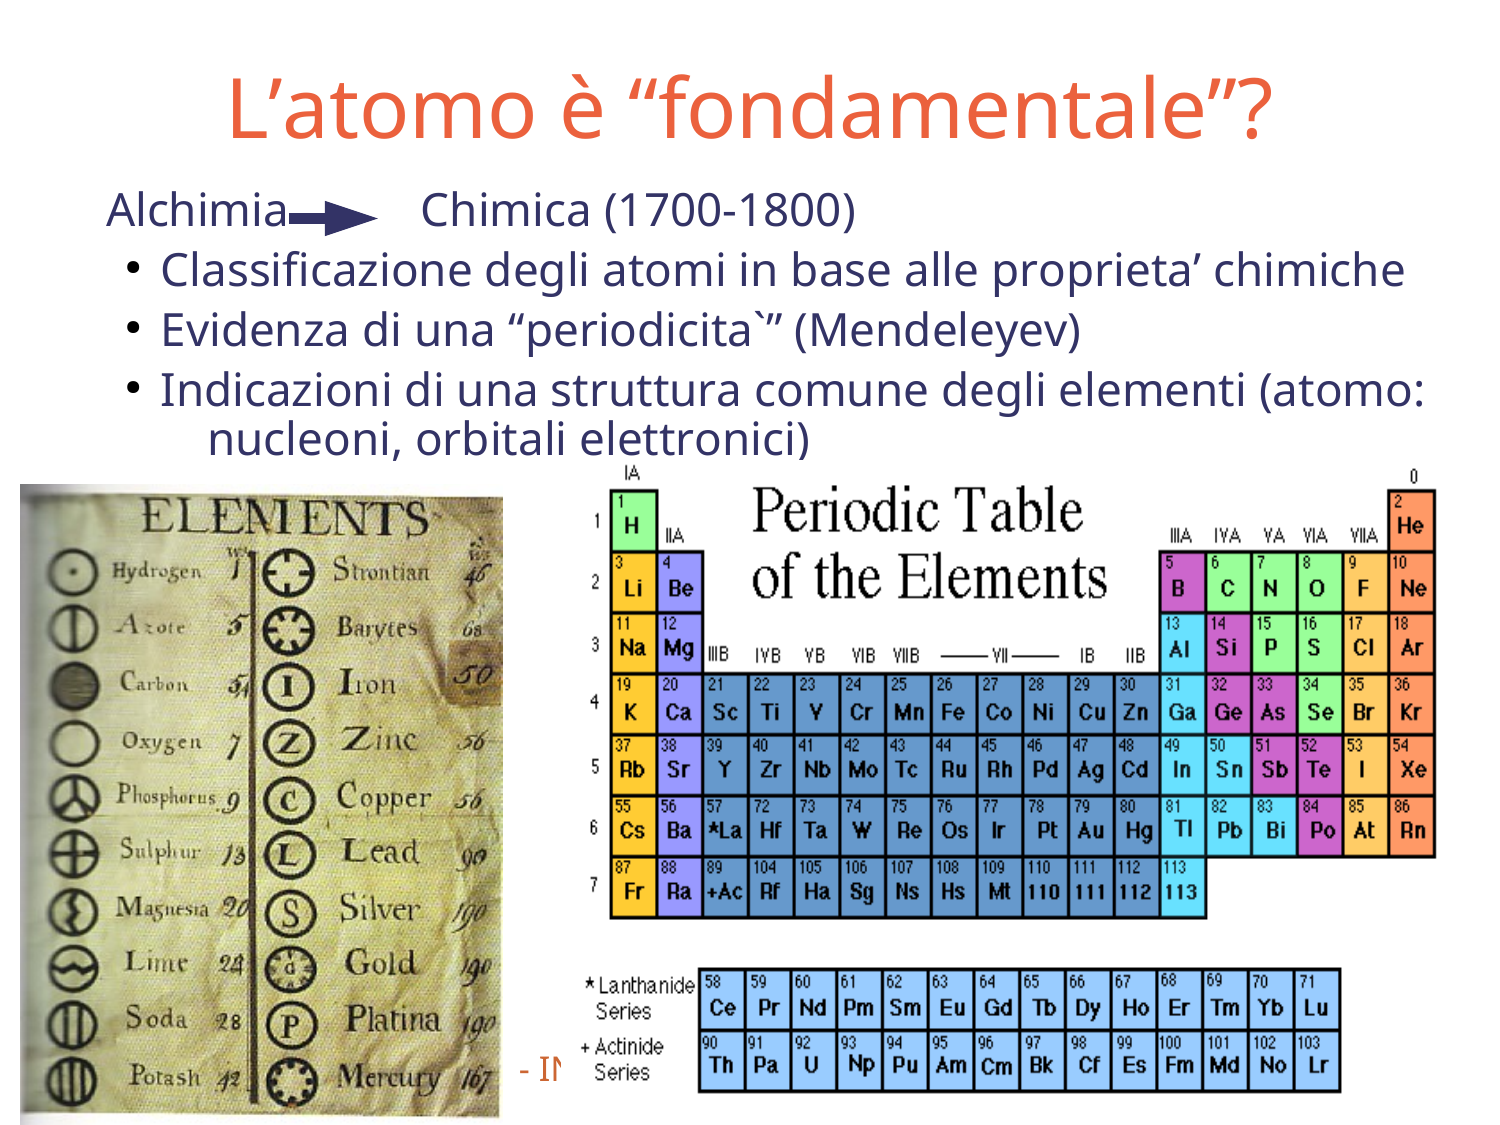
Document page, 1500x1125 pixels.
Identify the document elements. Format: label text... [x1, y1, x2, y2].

picture [561, 460, 1500, 1125]
picture [20, 484, 503, 1125]
title L’atomo è “fondamentale”? [0, 0, 1500, 213]
text_box Alchimia Chimica (1700-1800) Classificazione degli atomi in base alle proprieta’ chimiche Evidenza di una “periodicita`” (Mendeleyev) Indicazioni di una struttura comune degli elementi (atomo: nucleoni, orbitali elettronici) [0, 213, 1477, 442]
